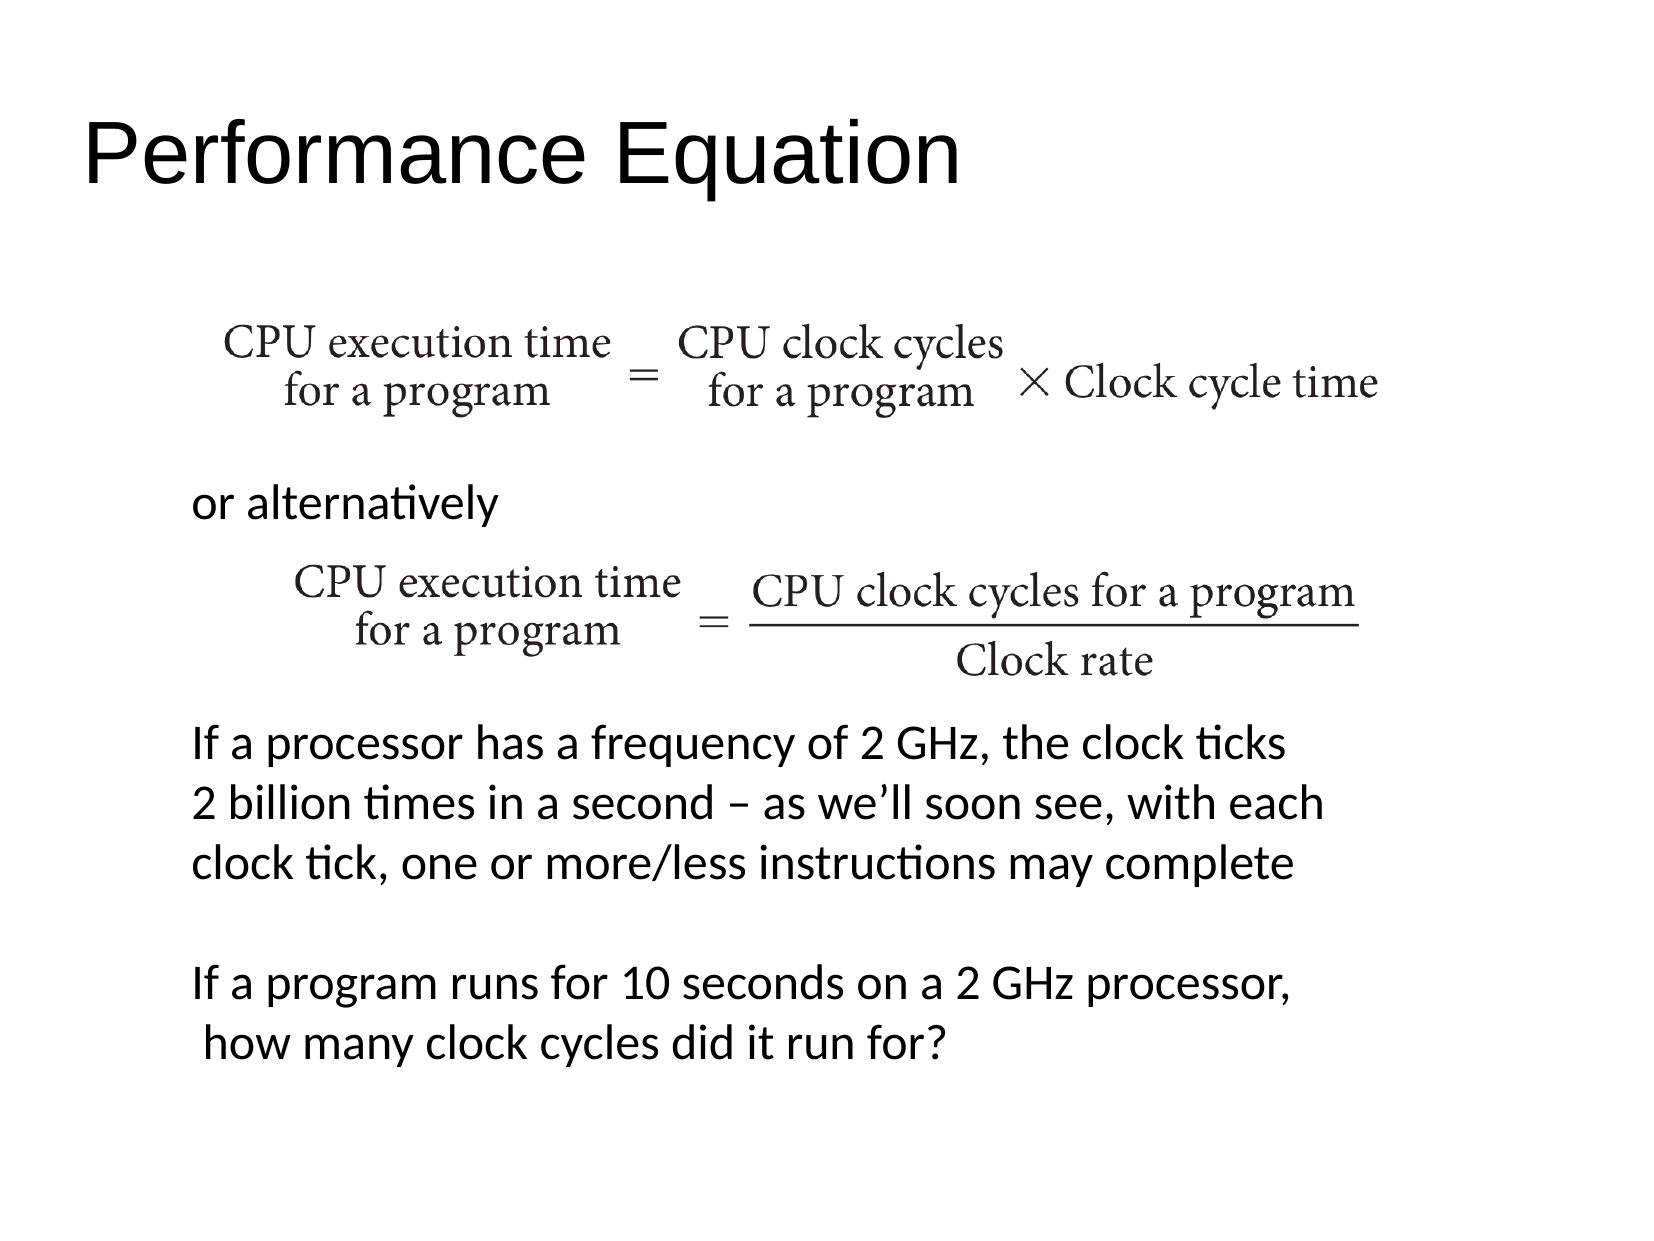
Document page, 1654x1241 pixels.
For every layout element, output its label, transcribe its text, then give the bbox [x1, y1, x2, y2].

title Performance Equation [82, 49, 1571, 257]
picture [274, 543, 1379, 696]
text_box or alternatively If a processor has a frequency of 2 GHz, the clock ticks 2 billion times in a second – as we’ll soon see, with each clock tick, one or more/less instructions may complete If a program runs for 10 seconds on a 2 GHz processor, how many clock cycles did it run for? [176, 282, 1341, 1138]
picture [208, 299, 1404, 436]
